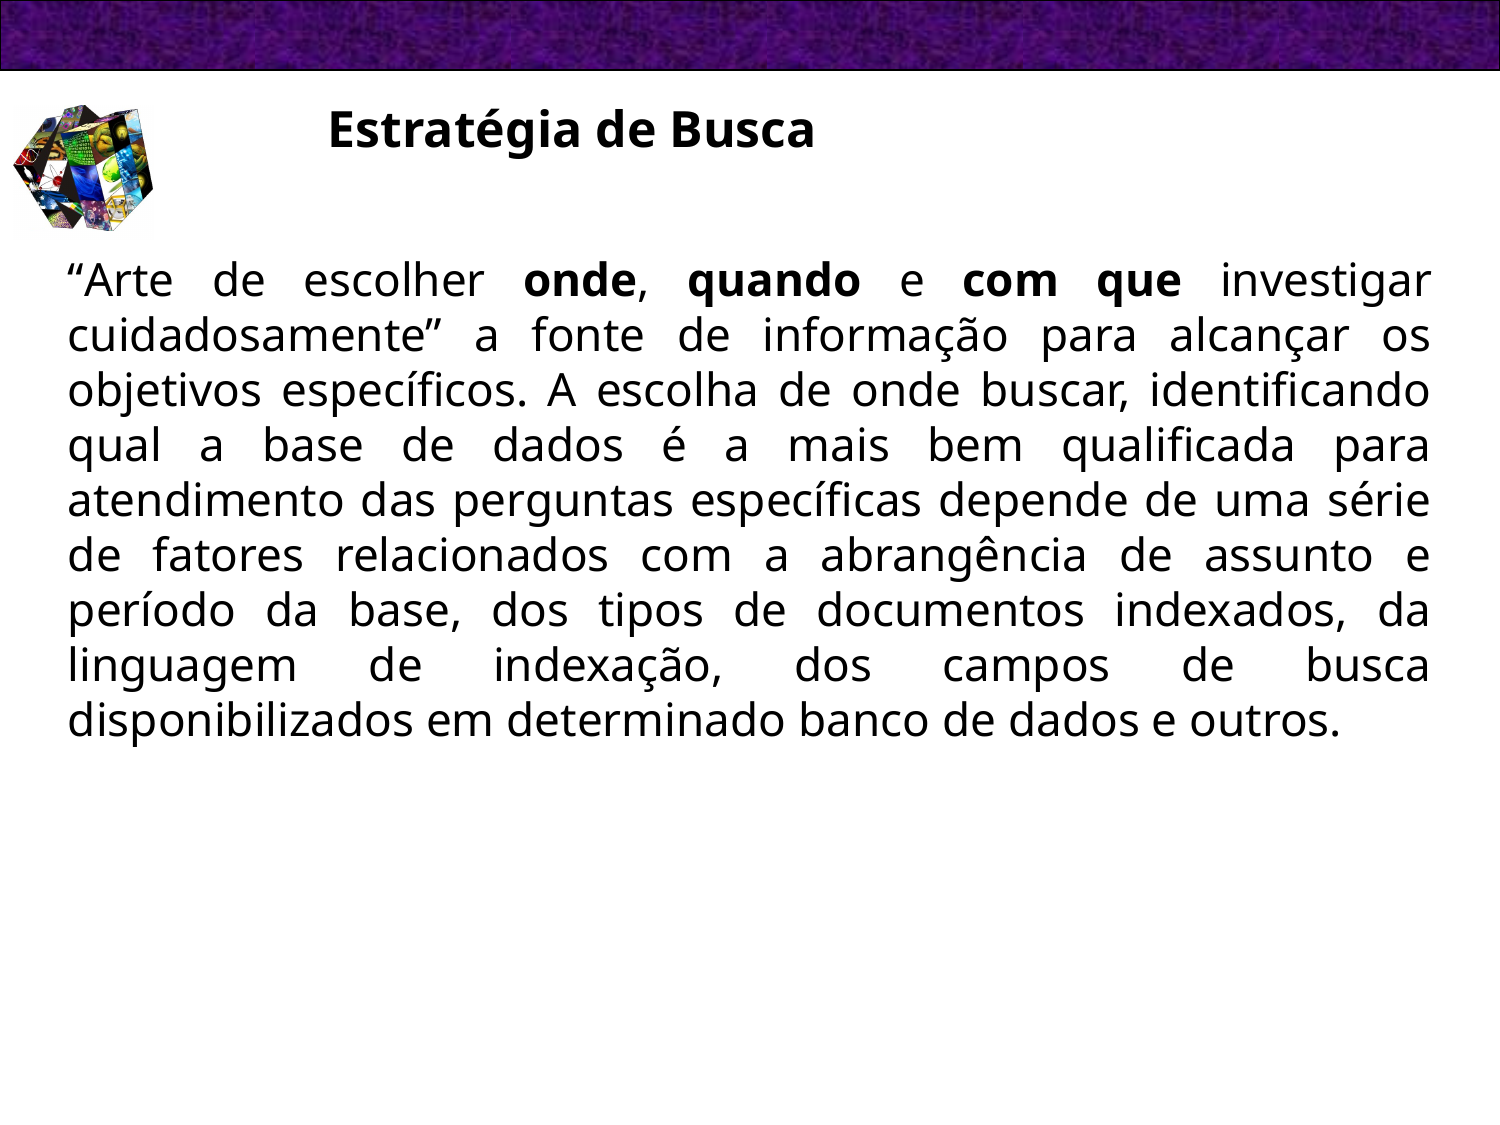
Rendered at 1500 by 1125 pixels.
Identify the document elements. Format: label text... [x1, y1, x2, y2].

picture [1, 1, 1499, 69]
text_box Estratégia de Busca [312, 90, 998, 165]
text_box “Arte de escolher onde, quando e com que investigar cuidadosamente” a fonte de informação para alcançar os objetivos específicos. A escolha de onde buscar, identificando qual a base de dados é a mais bem qualificada para atendimento das perguntas específicas depende de uma série de fatores relacionados com a abrangência de assunto e período da base, dos tipos de documentos indexados, da linguagem de indexação, dos campos de busca disponibilizados em determinado banco de dados e outros. [53, 243, 1448, 754]
